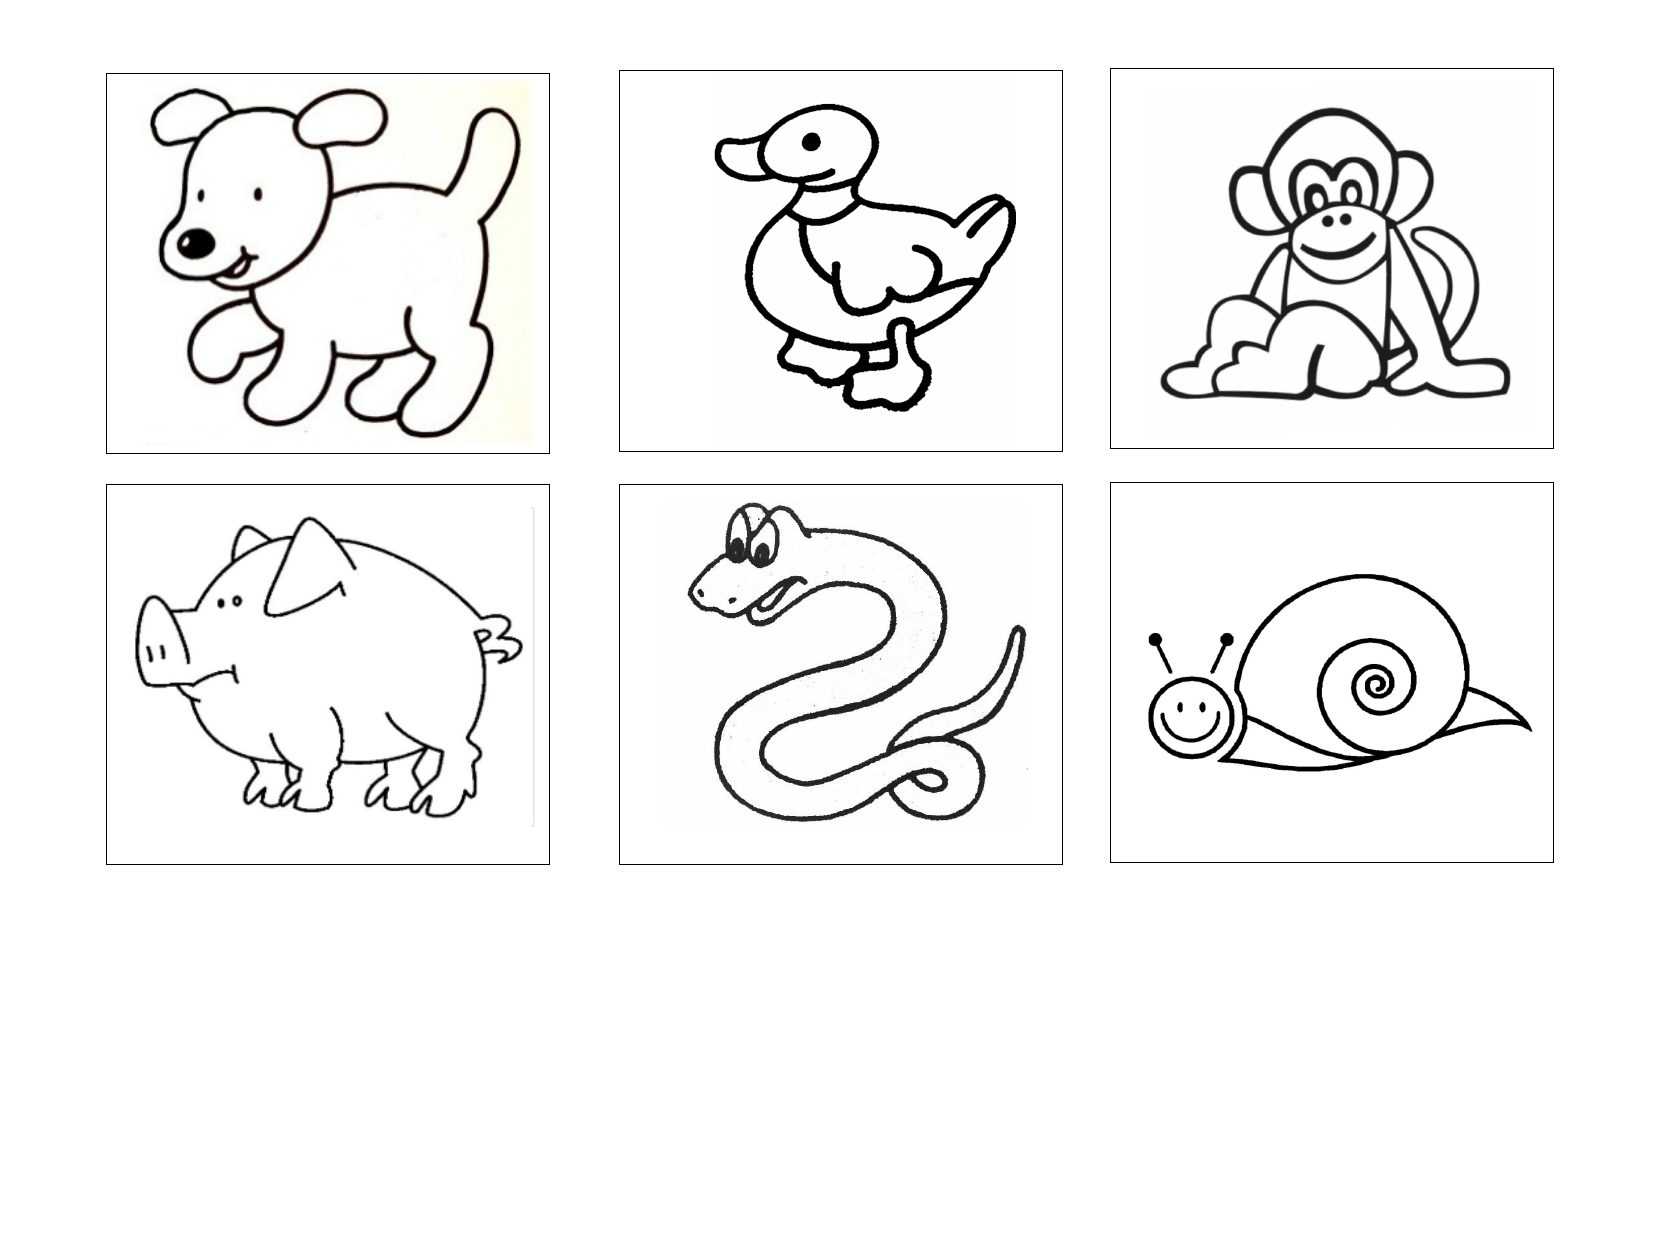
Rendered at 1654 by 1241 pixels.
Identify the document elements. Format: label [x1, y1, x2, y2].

picture [662, 502, 1028, 827]
picture [1145, 80, 1536, 438]
picture [714, 71, 1016, 445]
picture [129, 507, 536, 827]
picture [1142, 566, 1536, 775]
picture [107, 74, 549, 452]
